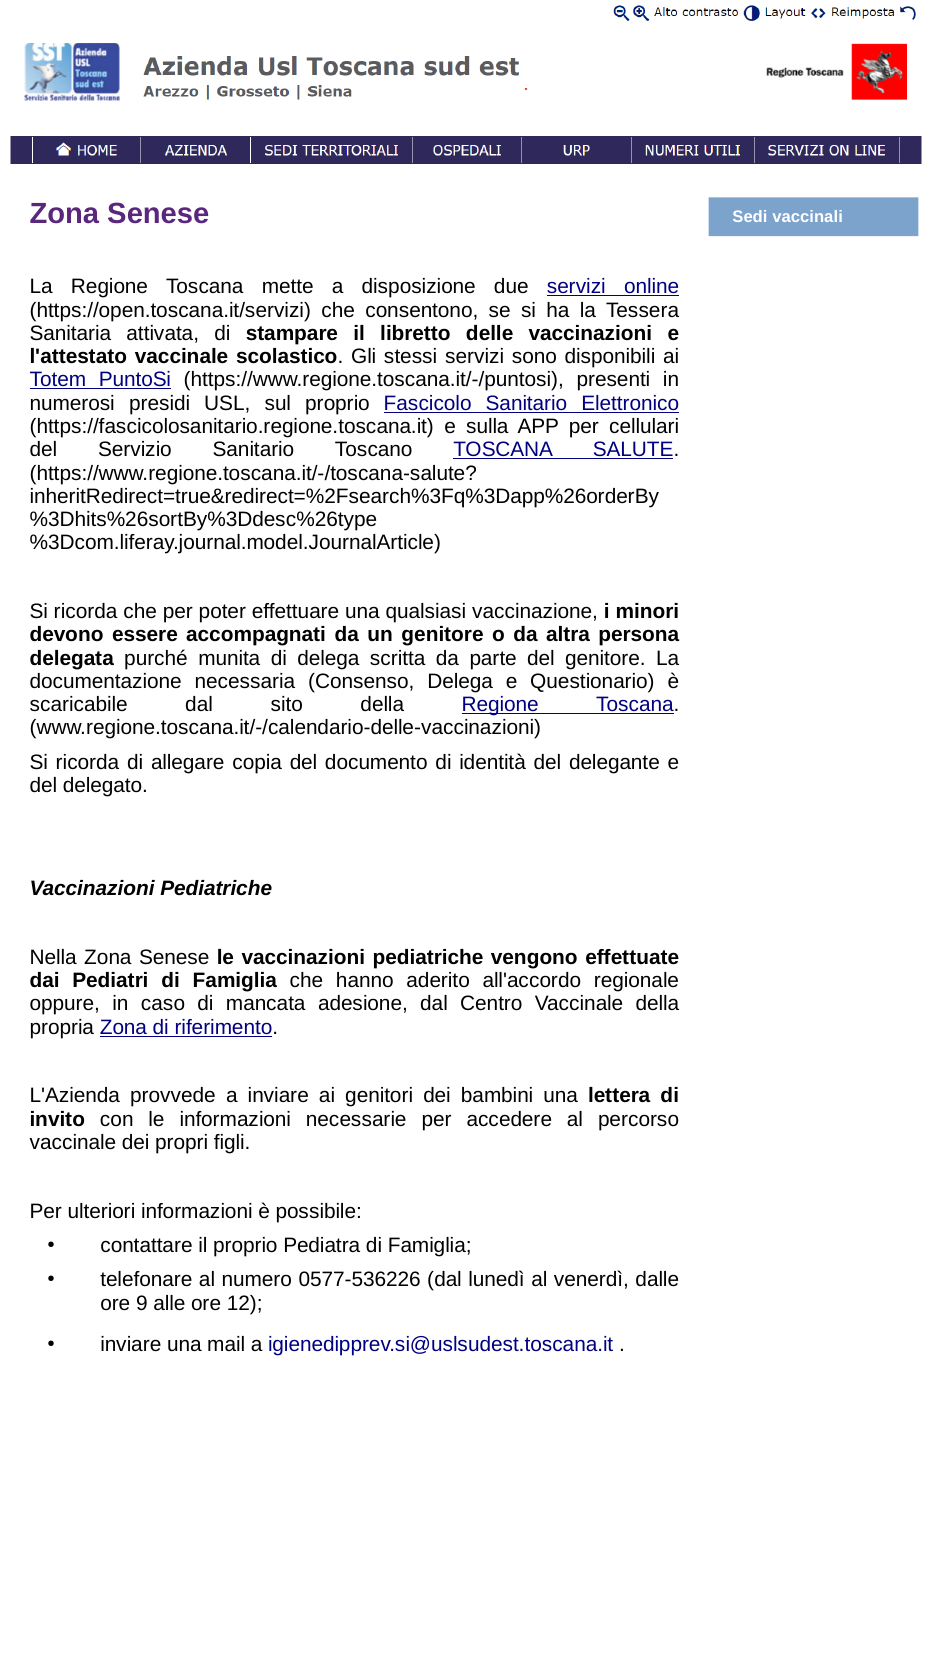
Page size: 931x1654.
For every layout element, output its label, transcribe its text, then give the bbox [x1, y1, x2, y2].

list Sedi vaccinali [708, 197, 919, 237]
picture [0, 0, 931, 172]
list Zona Senese La Regione Toscana mette a disposizione due servizi online (https://open.toscana.it/servizi) che consentono, se si ha la Tessera Sanitaria attivata, di stampare il libretto delle vaccinazioni e l'attestato vaccinale scolastico. Gli stessi servizi sono disponibili ai Totem PuntoSi (https://www.regione.toscana.it/-/puntosi), presenti in numerosi presidi USL, sul proprio Fascicolo Sanitario Elettronico (https://fascicolosanitario.regione.toscana.it) e sulla APP per cellulari del Servizio Sanitario Toscano TOSCANA SALUTE. (https://www.regione.toscana.it/-/toscana-salute?inheritRedirect=true&redirect=%2Fsearch%3Fq%3Dapp%26orderBy%3Dhits%26sortBy%3Ddesc%26type%3Dcom.liferay.journal.model.JournalArticle) Si ricorda che per poter effettuare una qualsiasi vaccinazione, i minori devono essere accompagnati da un genitore o da altra persona delegata purché munita di delega scritta da parte del genitore. La documentazione necessaria (Consenso, Delega e Questionario) è scaricabile dal sito della Regione Toscana. (www.regione.toscana.it/-/calendario-delle-vaccinazioni) Si ricorda di allegare copia del documento di identità del delegante e del delegato. Vaccinazioni Pediatriche Nella Zona Senese le vaccinazioni pediatriche vengono effettuate dai Pediatri di Famiglia che hanno aderito all'accordo regionale oppure, in caso di mancata adesione, dal Centro Vaccinale della propria Zona di riferimento. L'Azienda provvede a inviare ai genitori dei bambini una lettera di invito con le informazioni necessarie per accedere al percorso vaccinale dei propri figli. Per ulteriori informazioni è possibile: contattare il proprio Pediatra di Famiglia; telefonare al numero 0577-536226 (dal lunedì al venerdì, dalle ore 9 alle ore 12); inviare una mail a igienedipprev.si@uslsudest.toscana.it . [29, 196, 680, 1436]
